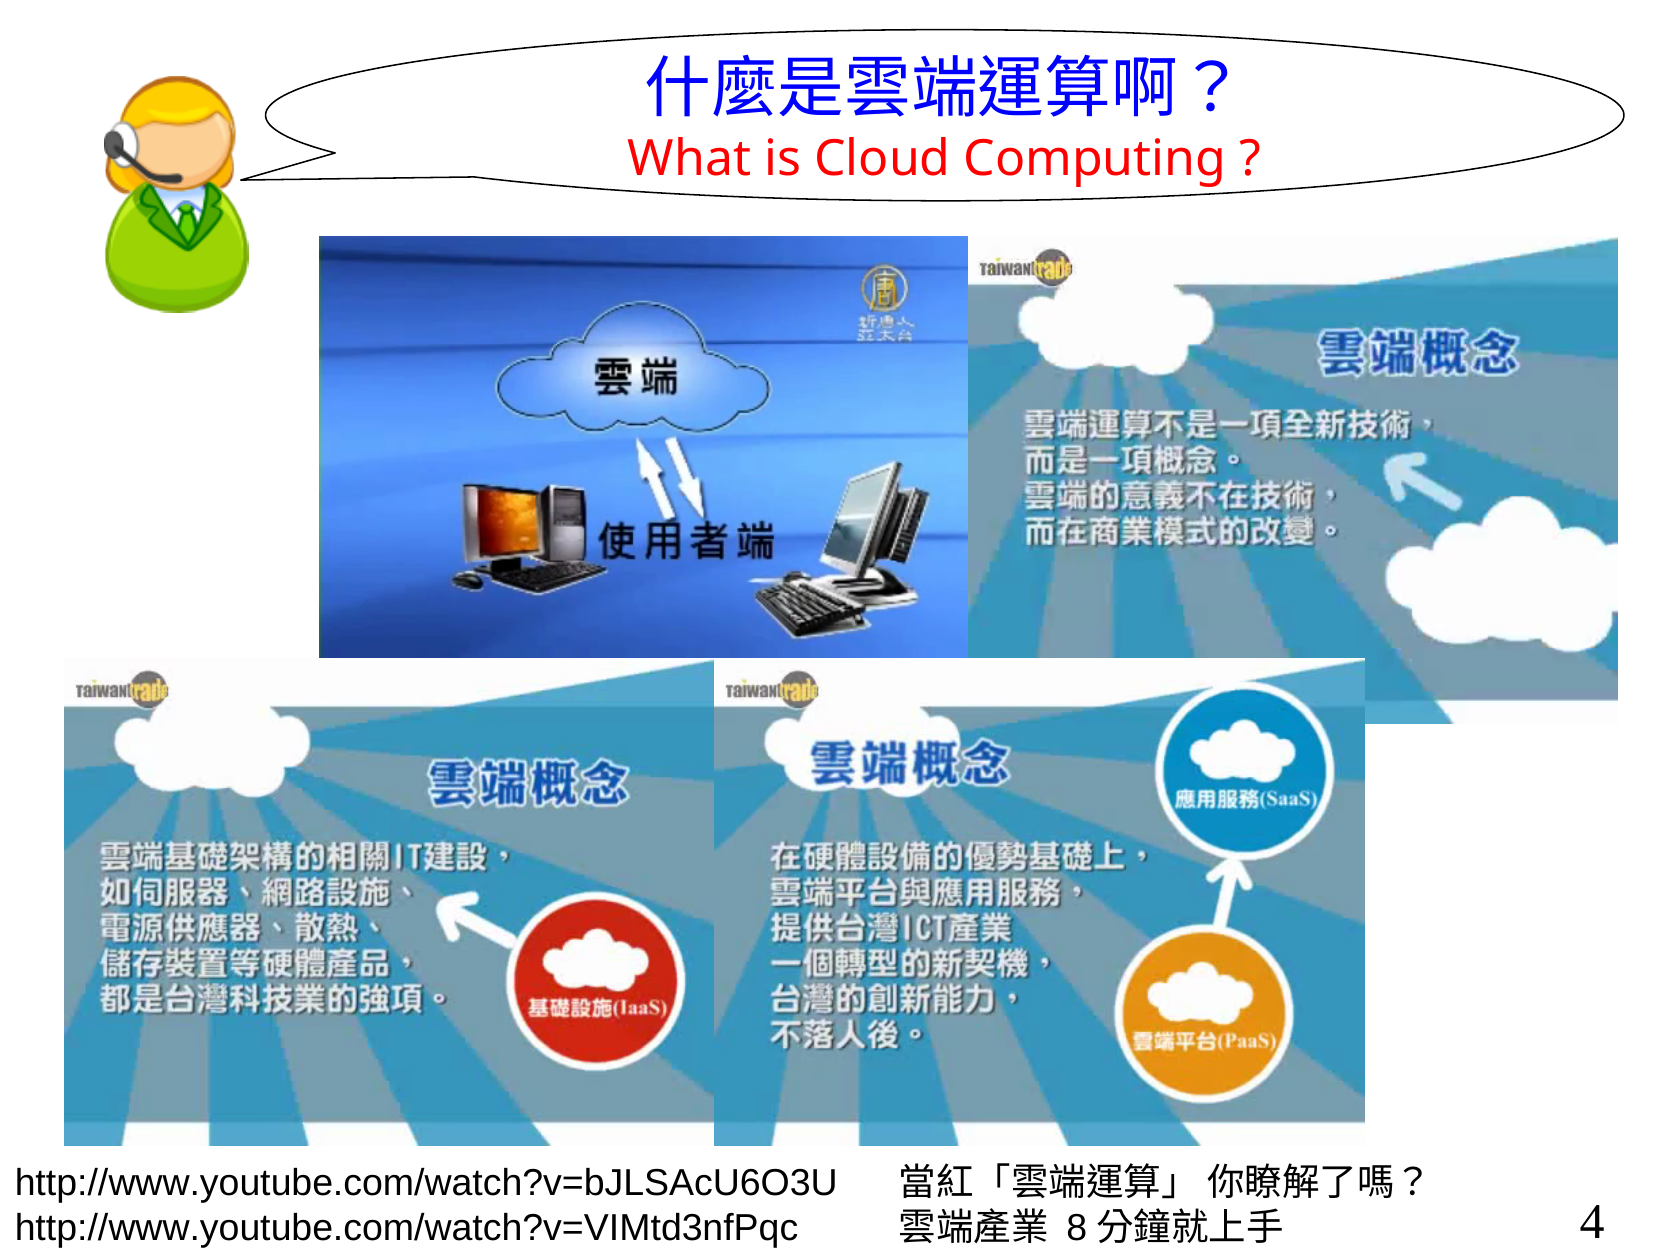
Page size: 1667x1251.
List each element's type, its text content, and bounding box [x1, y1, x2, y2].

picture [104, 76, 249, 313]
text_box http://www.youtube.com/watch?v=bJLSAcU6O3U 當紅「雲端運算」 你瞭解了嗎？ http://www.youtube.com/watch?v=VIMtd3nfPqc 雲端產業 8分鐘就上手 [0, 1150, 1667, 1251]
picture [64, 236, 1618, 1146]
text_box 什麼是雲端運算啊？ What is Cloud Computing ? [240, 29, 1624, 201]
